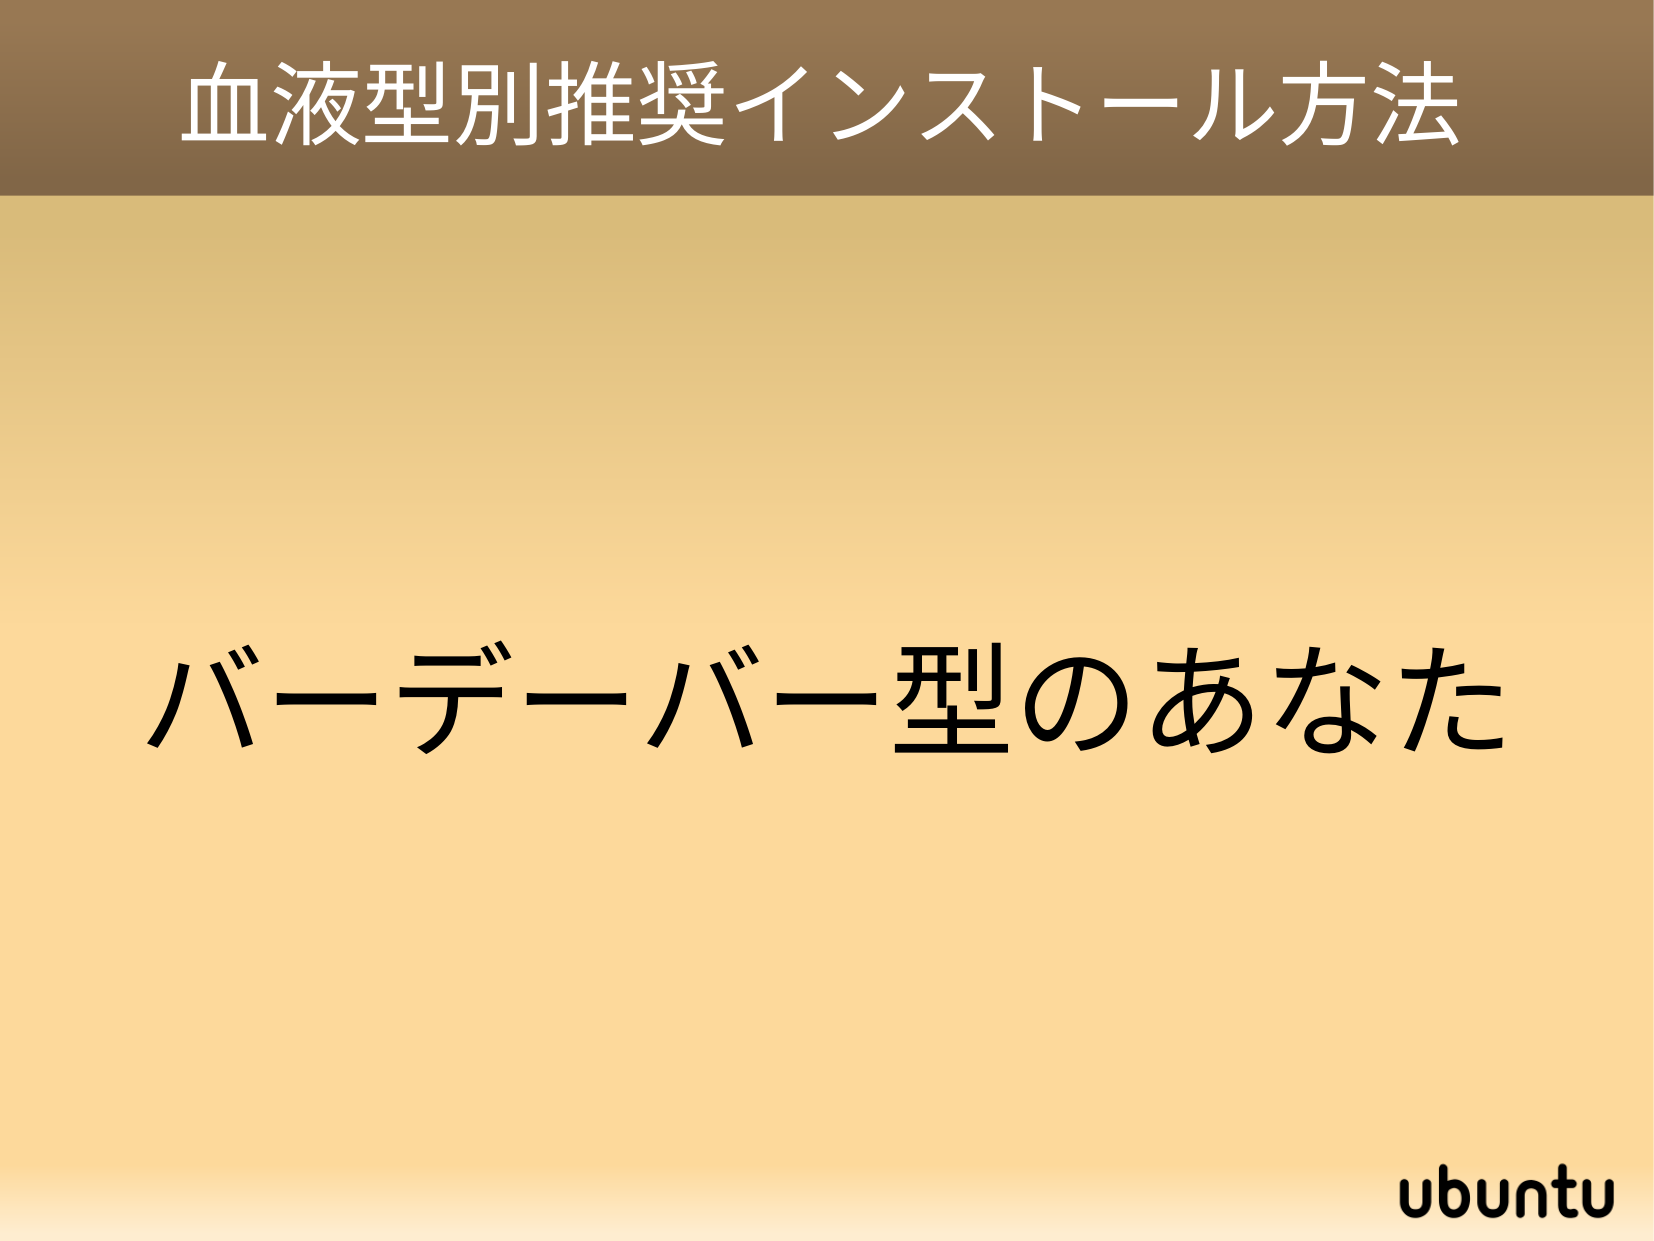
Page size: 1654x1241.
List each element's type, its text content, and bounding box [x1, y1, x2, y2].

picture [0, 0, 1654, 1241]
subtitle バーデーバー型のあなた [82, 297, 1571, 1102]
title 血液型別推奨インストール方法 [76, 7, 1565, 200]
